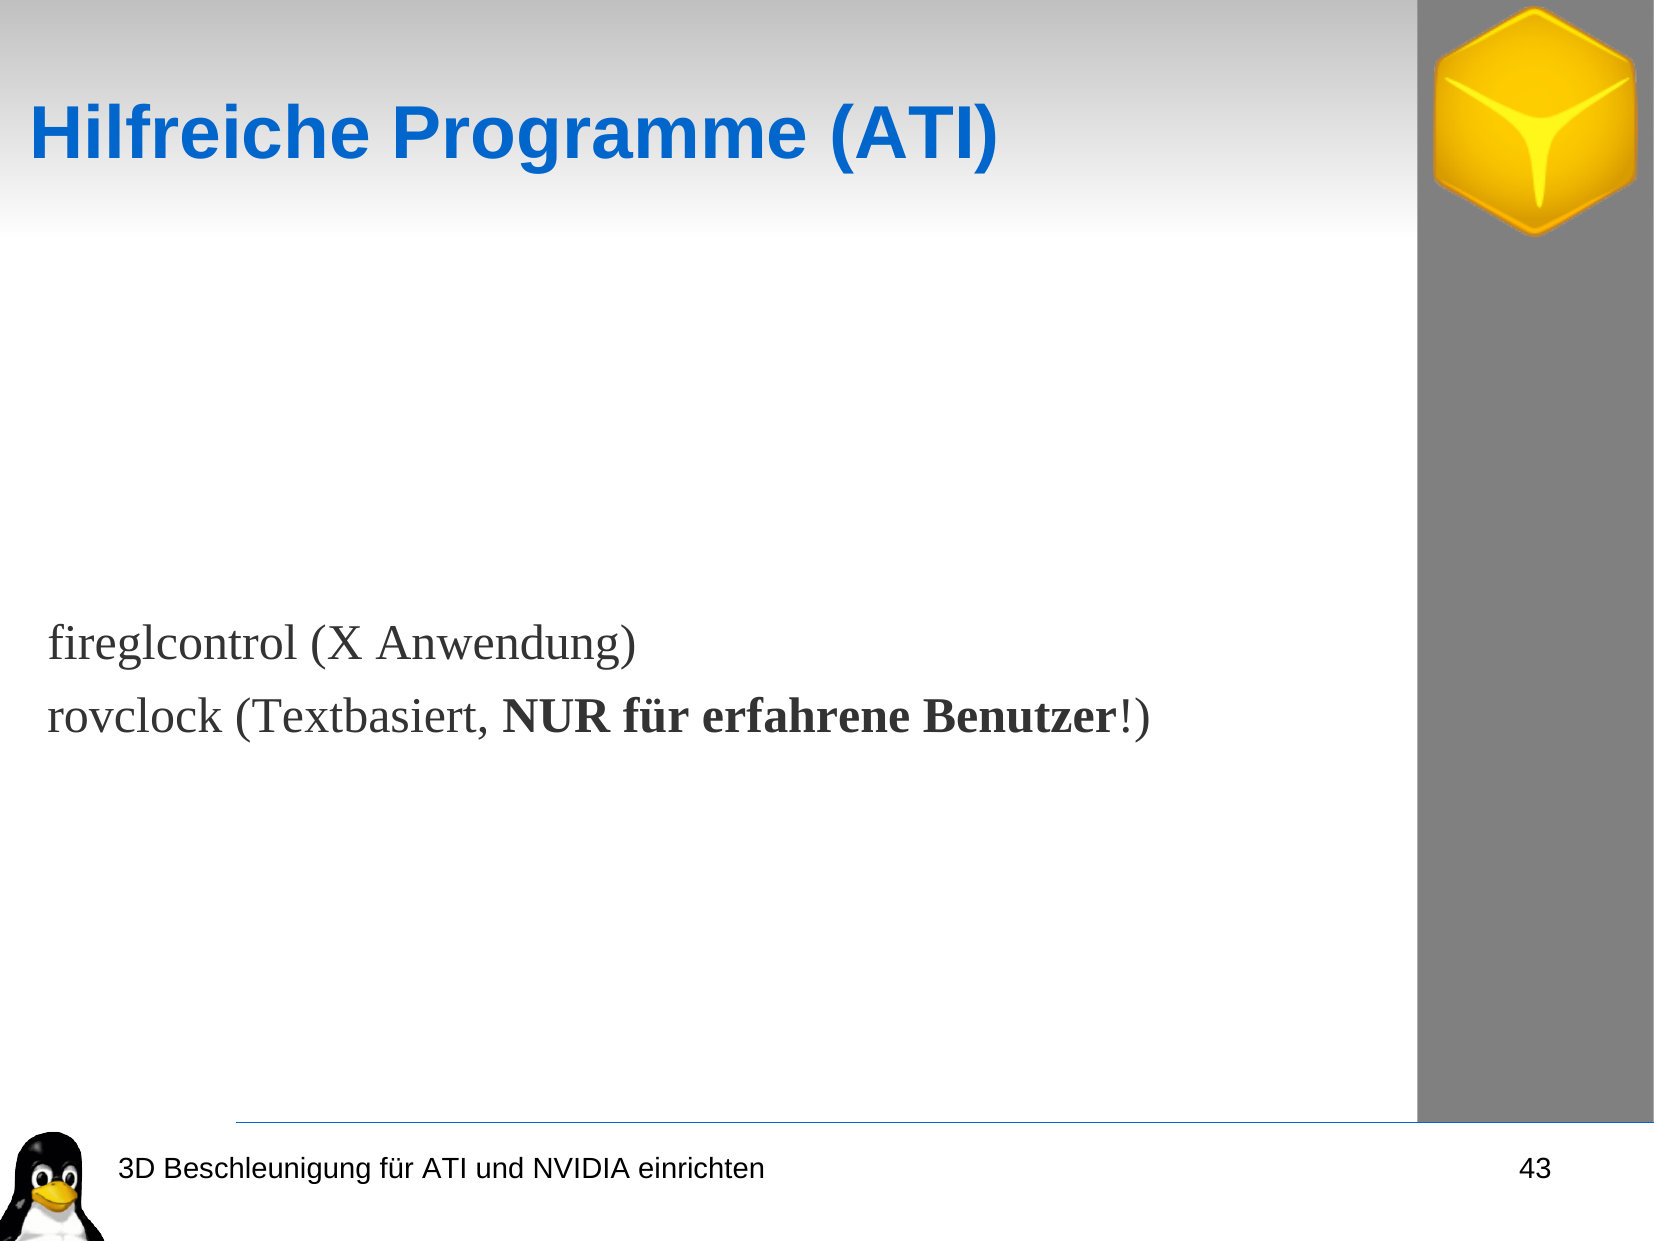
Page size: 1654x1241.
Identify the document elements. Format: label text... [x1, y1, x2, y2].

picture [1433, 6, 1638, 237]
title Hilfreiche Programme (ATI) [29, 29, 1388, 237]
picture [139, 1160, 148, 1176]
picture [0, 1121, 148, 1241]
list fireglcontrol (X Anwendung) rovclock (Textbasiert, NUR für erfahrene Benutzer!) [29, 265, 1388, 1093]
